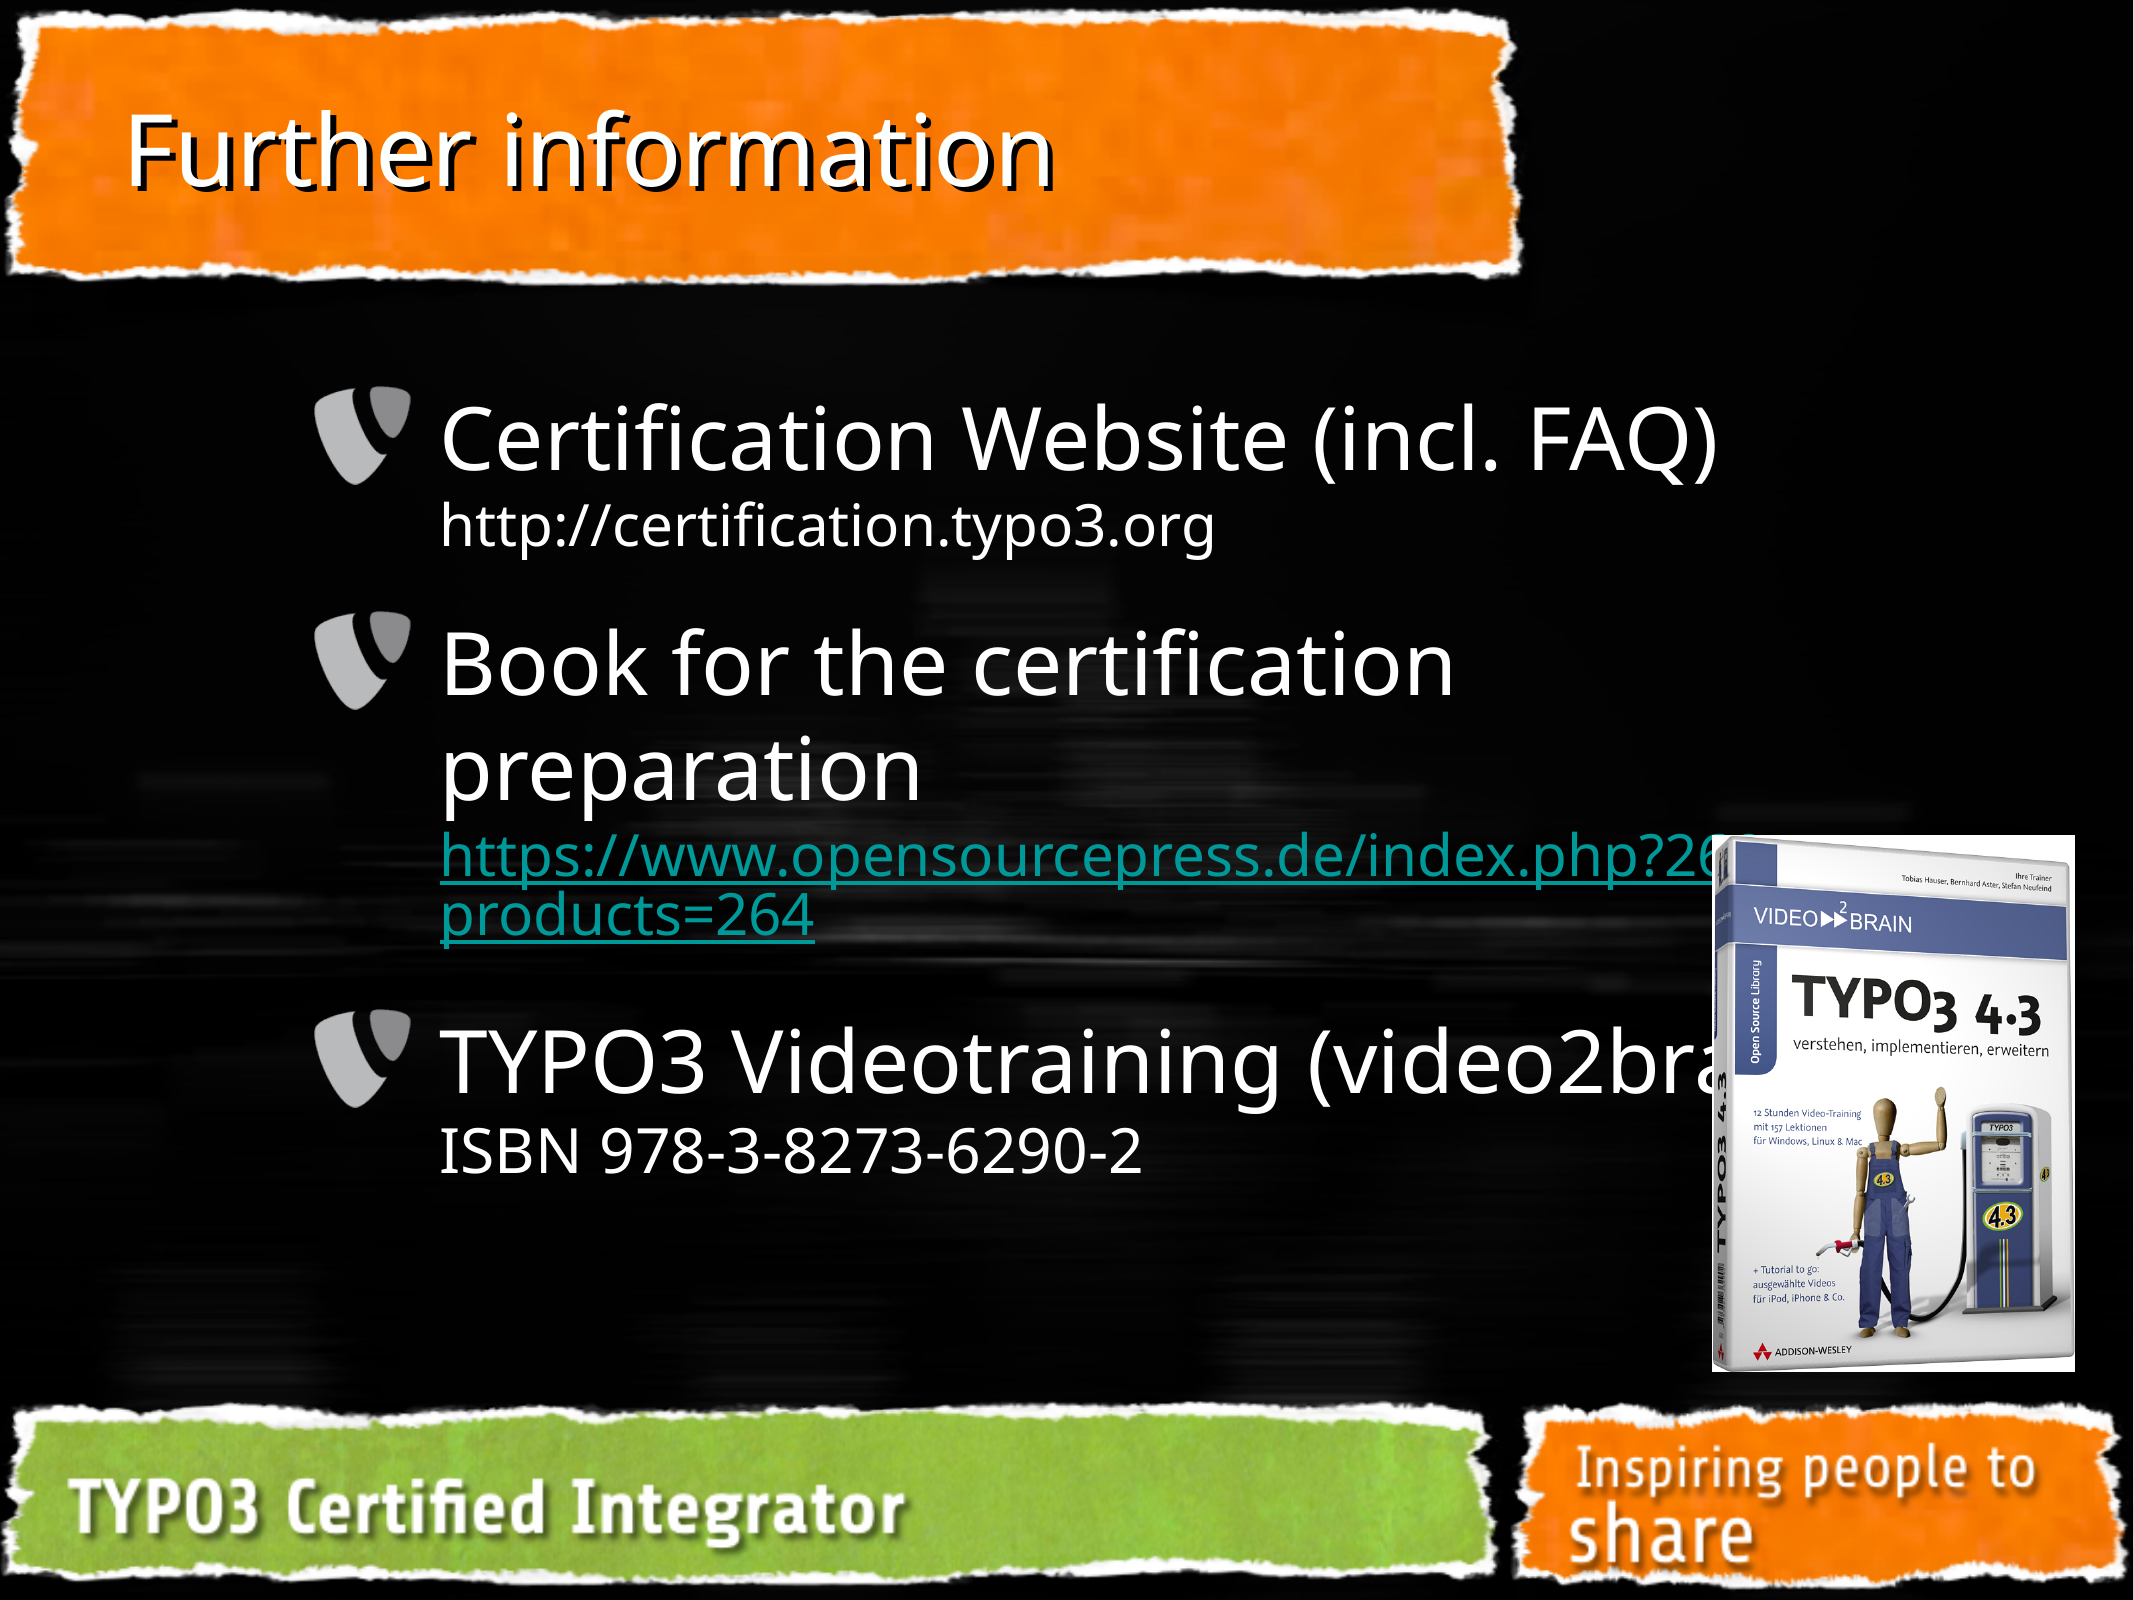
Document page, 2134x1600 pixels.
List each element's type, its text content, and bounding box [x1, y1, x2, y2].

title Further information [114, 74, 1453, 215]
list Certification Website (incl. FAQ) http://certification.typo3.org Book for the certification preparation https://www.opensourcepress.de/index.php?26&tt_products=264 TYPO3 Videotraining (video2brain) ISBN 978-3-8273-6290-2 [208, 329, 1925, 1375]
picture [0, 0, 2134, 1600]
